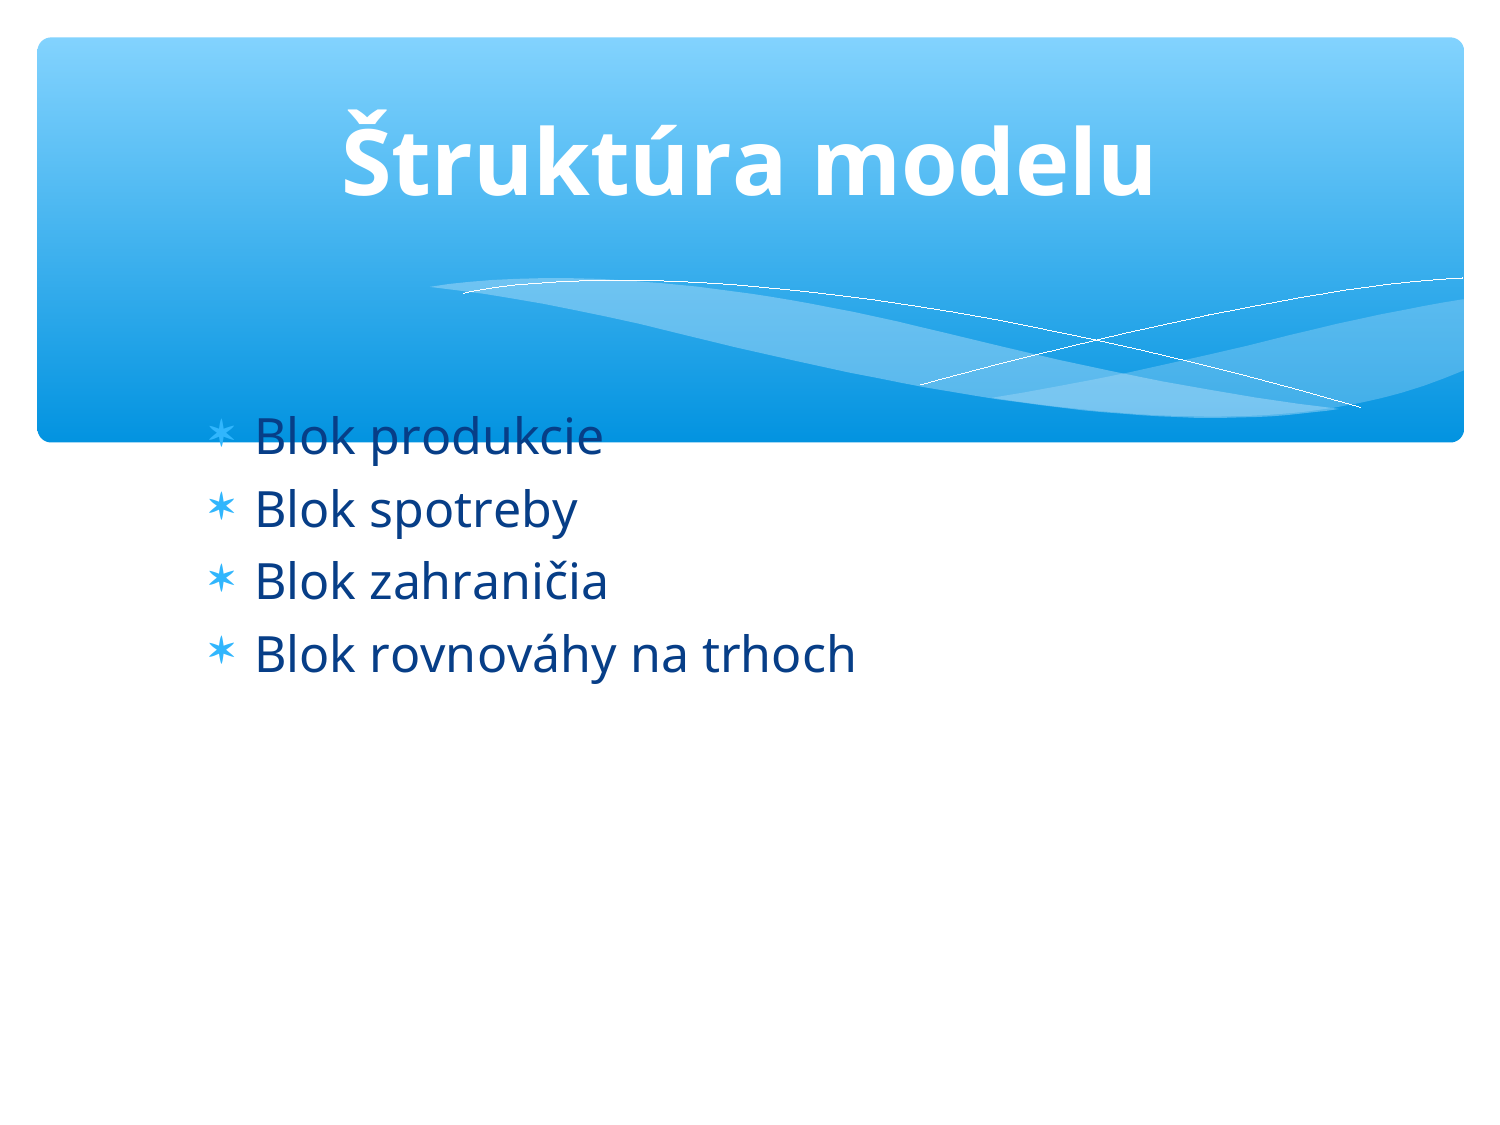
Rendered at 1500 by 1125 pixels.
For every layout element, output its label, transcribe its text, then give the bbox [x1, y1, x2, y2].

title Štruktúra modelu [75, 55, 1426, 262]
text_box Blok produkcie Blok spotreby Blok zahraničia Blok rovnováhy na trhoch [194, 397, 1411, 964]
